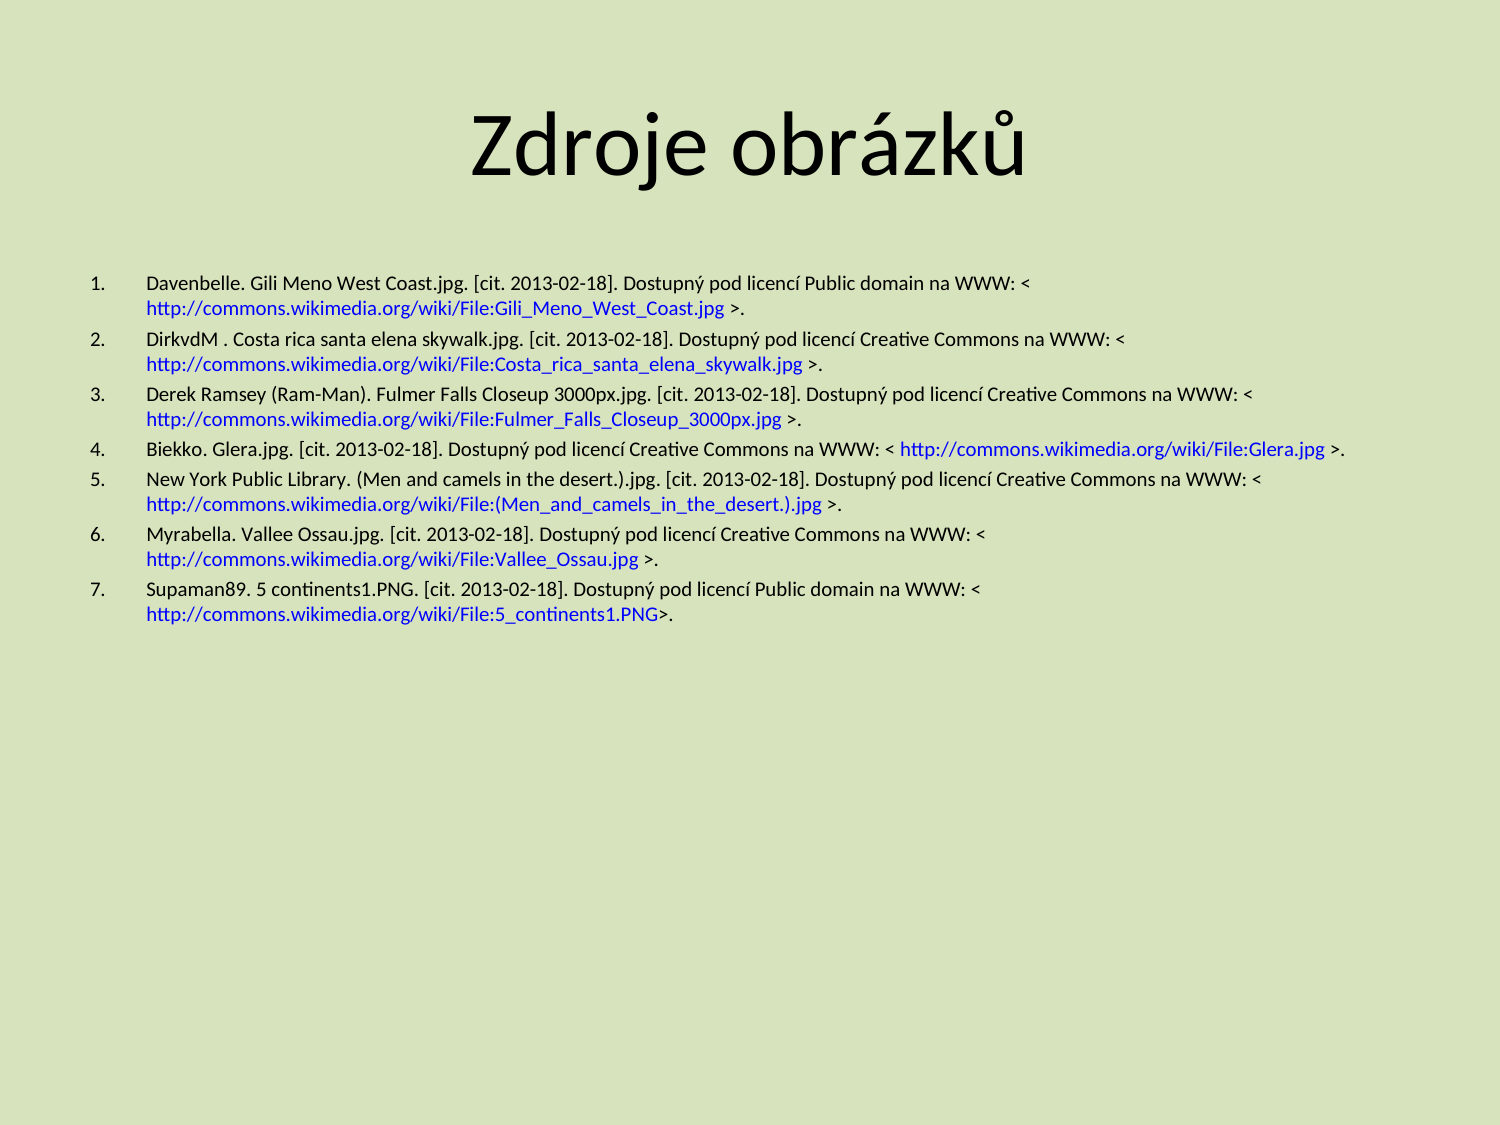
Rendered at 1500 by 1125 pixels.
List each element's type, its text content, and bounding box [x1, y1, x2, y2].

title Zdroje obrázků [75, 45, 1426, 233]
list Davenbelle. Gili Meno West Coast.jpg. [cit. 2013-02-18]. Dostupný pod licencí Public domain na WWW: <http://commons.wikimedia.org/wiki/File:Gili_Meno_West_Coast.jpg >. DirkvdM . Costa rica santa elena skywalk.jpg. [cit. 2013-02-18]. Dostupný pod licencí Creative Commons na WWW: <http://commons.wikimedia.org/wiki/File:Costa_rica_santa_elena_skywalk.jpg >. Derek Ramsey (Ram-Man). Fulmer Falls Closeup 3000px.jpg. [cit. 2013-02-18]. Dostupný pod licencí Creative Commons na WWW: <http://commons.wikimedia.org/wiki/File:Fulmer_Falls_Closeup_3000px.jpg >. Biekko. Glera.jpg. [cit. 2013-02-18]. Dostupný pod licencí Creative Commons na WWW: < http://commons.wikimedia.org/wiki/File:Glera.jpg >. New York Public Library. (Men and camels in the desert.).jpg. [cit. 2013-02-18]. Dostupný pod licencí Creative Commons na WWW: <http://commons.wikimedia.org/wiki/File:(Men_and_camels_in_the_desert.).jpg >. Myrabella. Vallee Ossau.jpg. [cit. 2013-02-18]. Dostupný pod licencí Creative Commons na WWW: < http://commons.wikimedia.org/wiki/File:Vallee_Ossau.jpg >. Supaman89. 5 continents1.PNG. [cit. 2013-02-18]. Dostupný pod licencí Public domain na WWW: < http://commons.wikimedia.org/wiki/File:5_continents1.PNG>. [75, 262, 1426, 1006]
